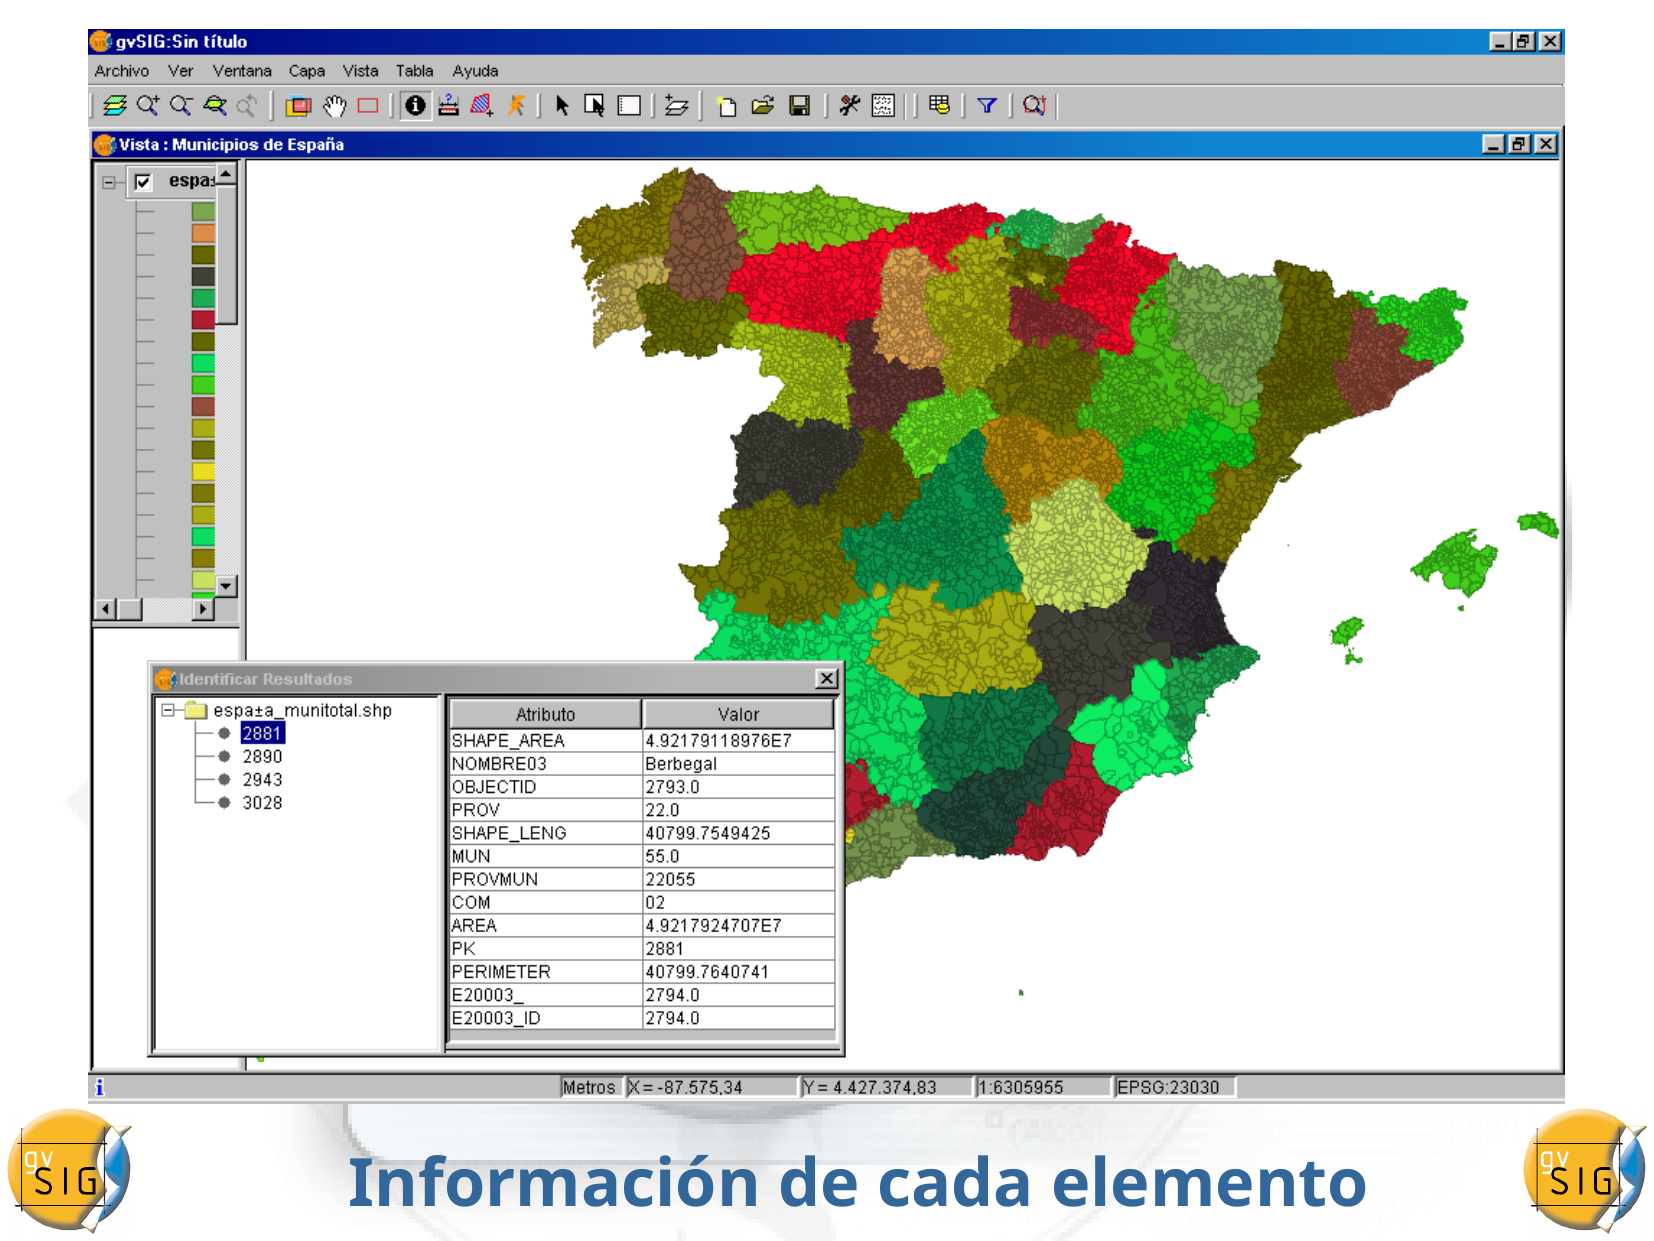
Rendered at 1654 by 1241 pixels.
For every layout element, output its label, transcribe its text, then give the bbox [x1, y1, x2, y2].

picture [1521, 1107, 1648, 1235]
list Información de cada elemento [283, 1134, 1436, 1229]
picture [5, 1107, 133, 1235]
picture [88, 29, 1565, 1104]
